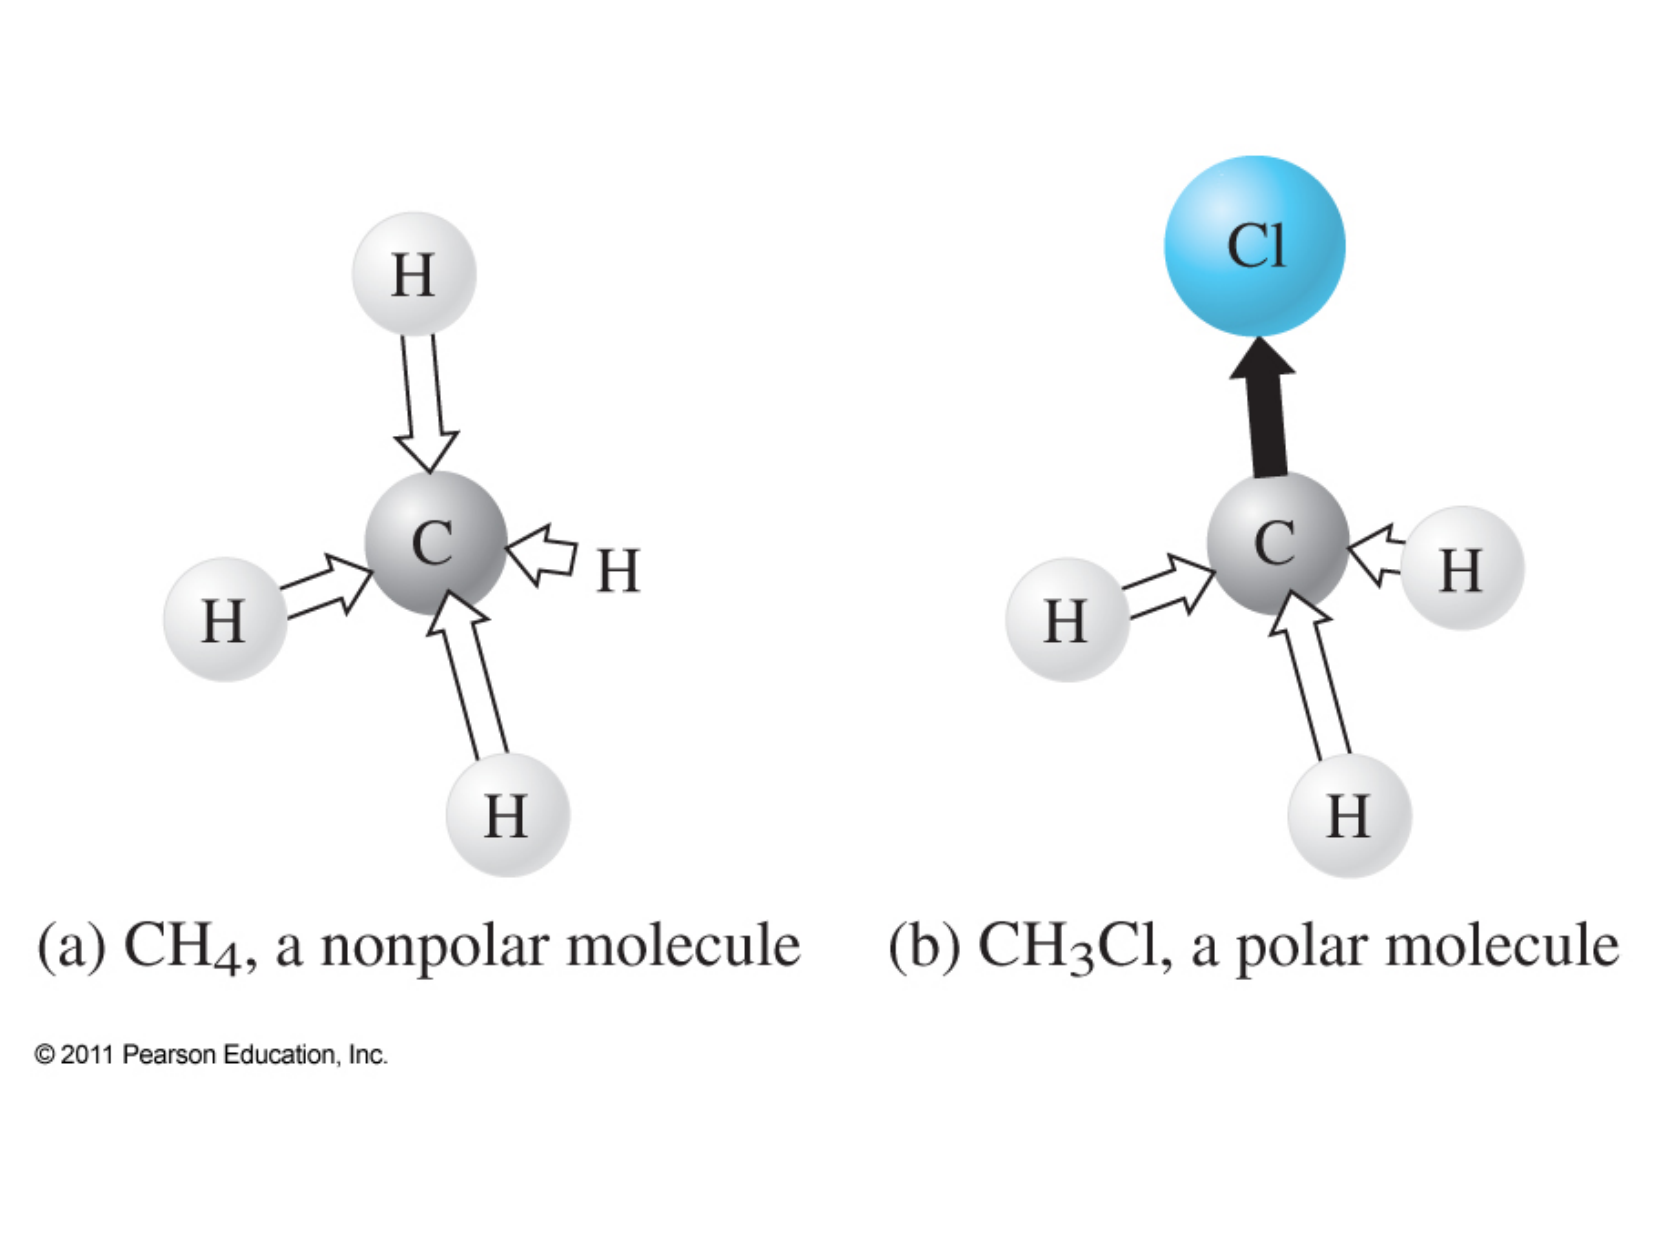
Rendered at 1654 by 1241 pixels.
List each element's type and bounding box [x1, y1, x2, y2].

picture [0, 116, 1654, 1124]
